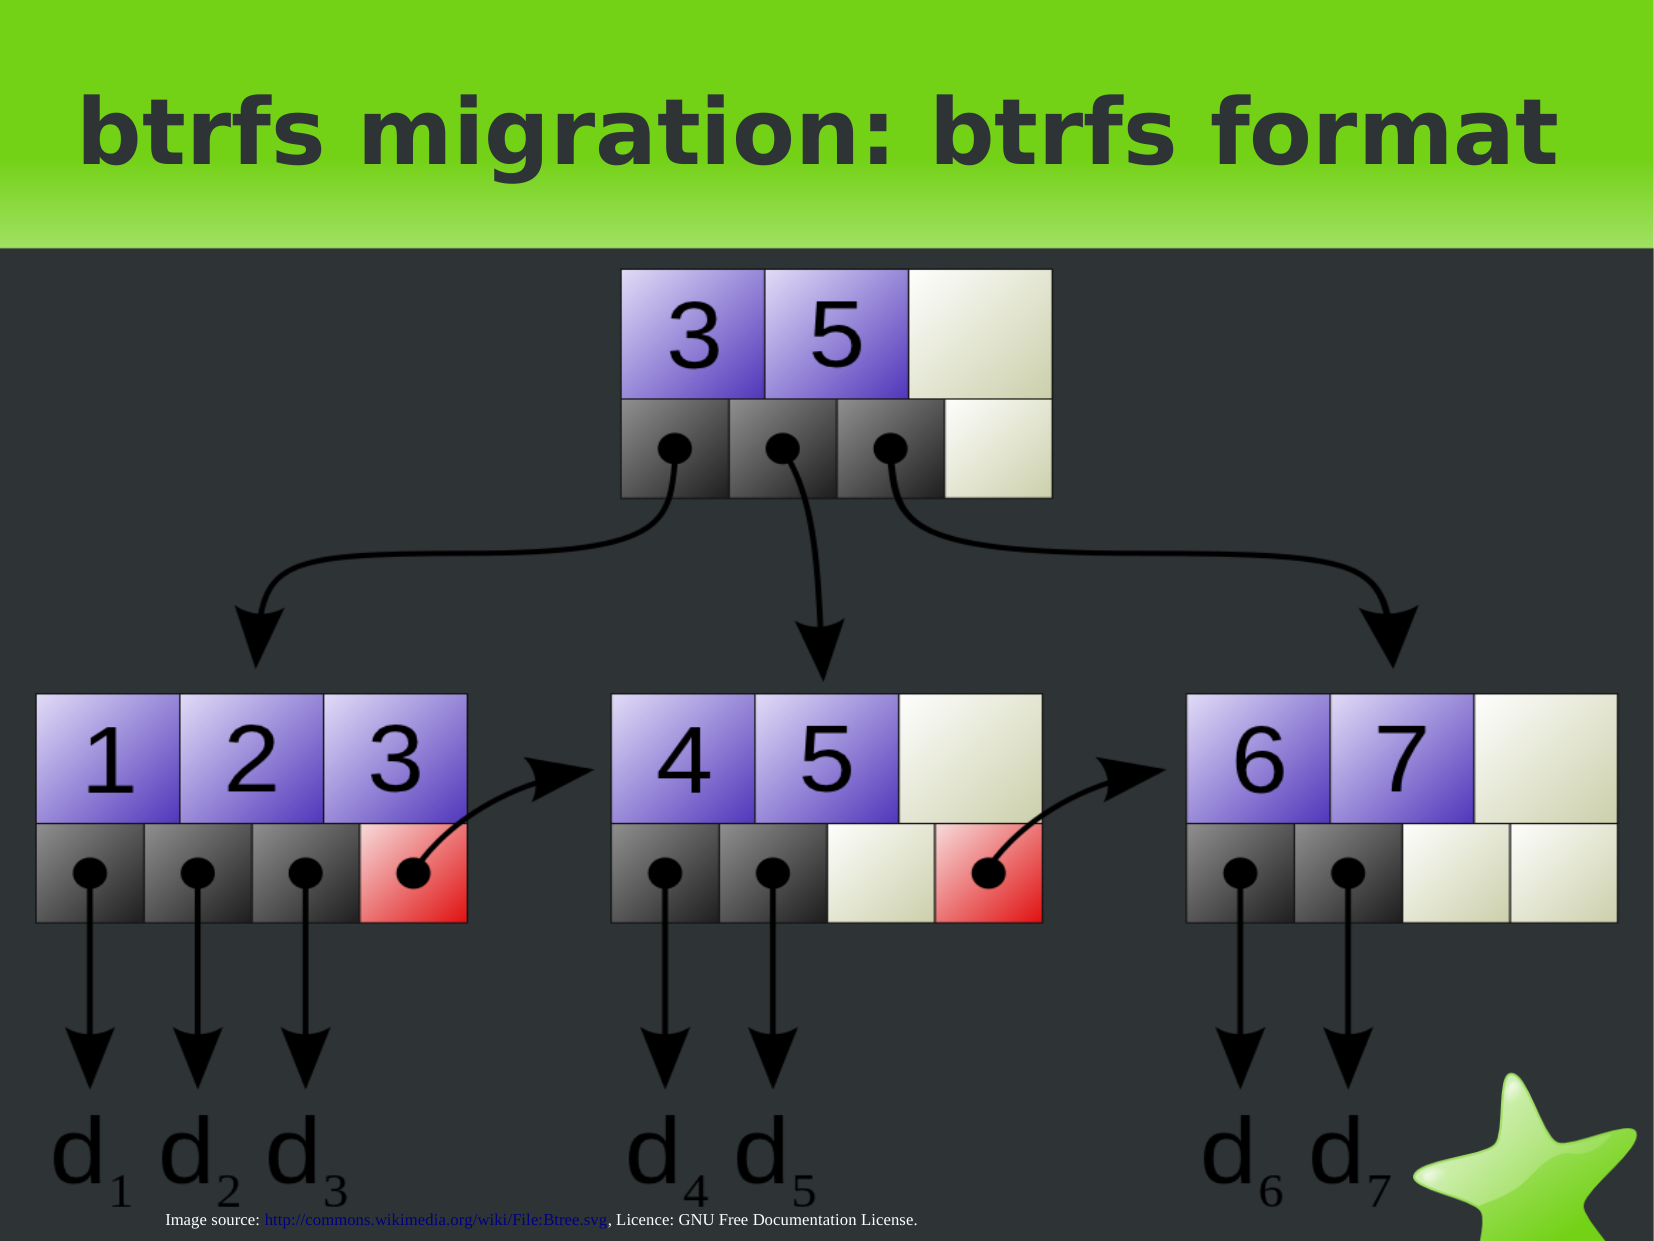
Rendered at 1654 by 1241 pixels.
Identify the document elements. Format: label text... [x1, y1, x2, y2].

title btrfs migration: btrfs format [76, 29, 1565, 236]
picture [0, 0, 1654, 1241]
list Image source: http://commons.wikimedia.org/wiki/File:Btree.svg, Licence: GNU Free Documentation License. [76, 1210, 1566, 1241]
